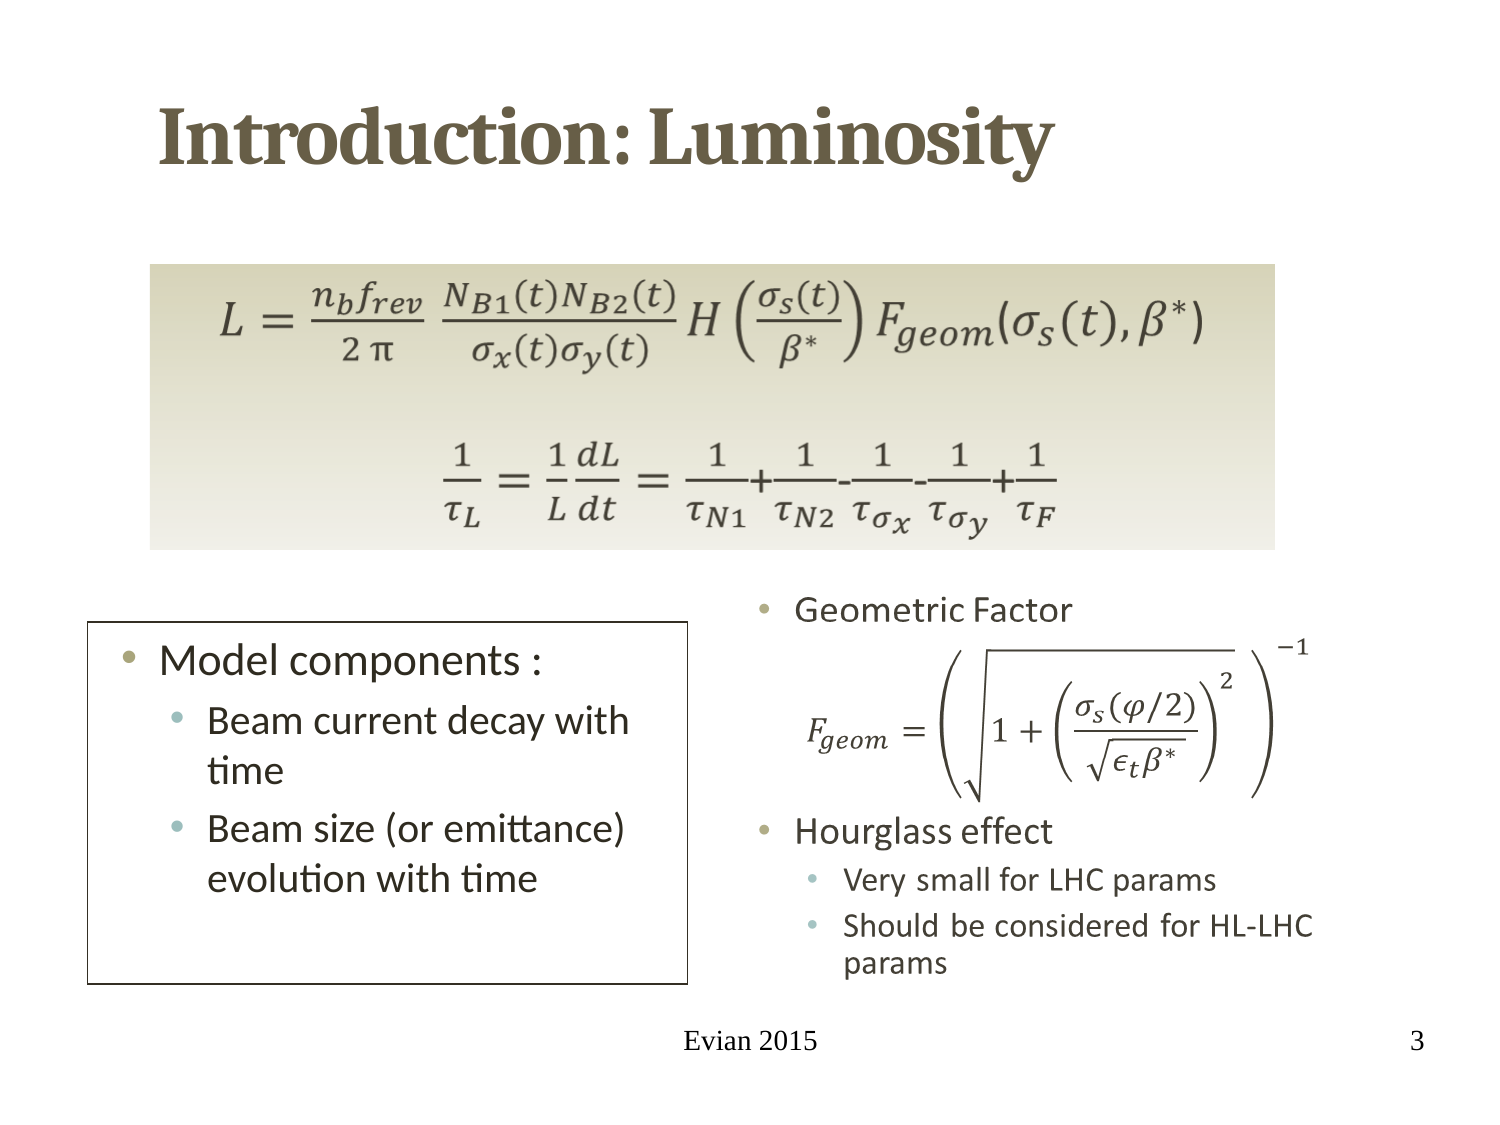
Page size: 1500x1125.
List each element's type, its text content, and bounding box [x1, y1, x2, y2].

title Introduction: Luminosity [142, 37, 1380, 225]
text_box [723, 573, 1349, 1036]
text_box [149, 264, 1275, 550]
text_box Model components : Beam current decay with time Beam size (or emittance) evolution with time [87, 621, 688, 985]
